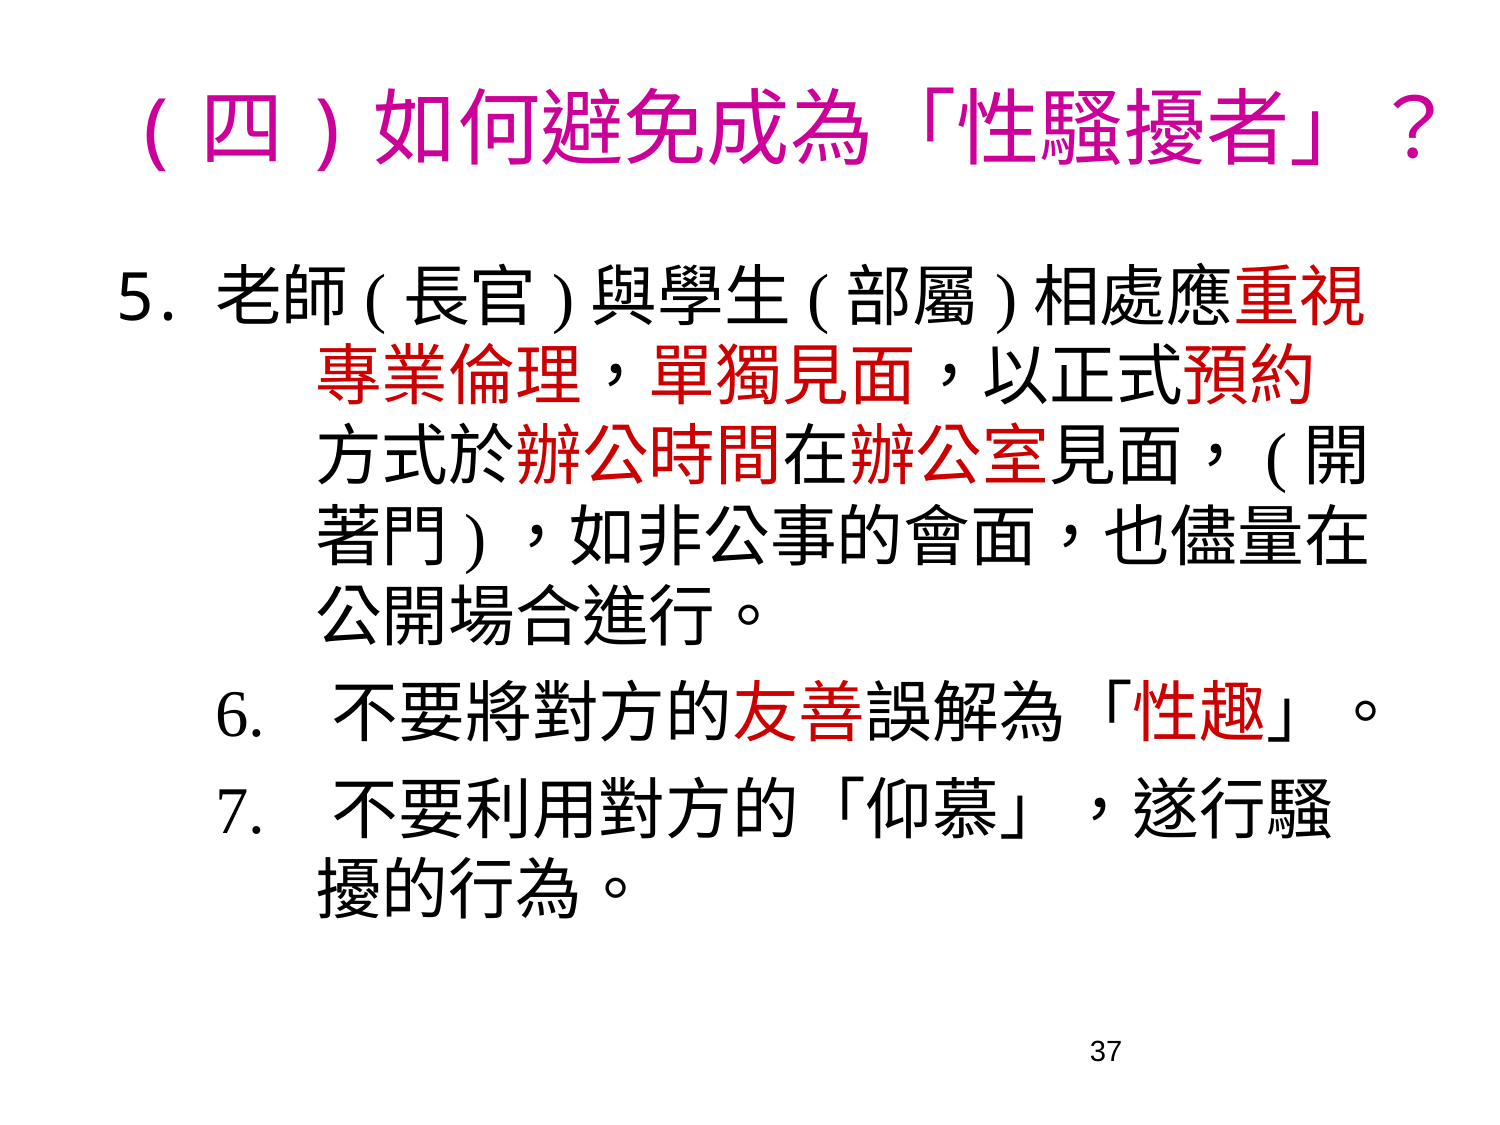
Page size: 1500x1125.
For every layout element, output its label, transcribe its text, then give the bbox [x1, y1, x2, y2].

text_box [1074, 1024, 1426, 1103]
list 老師(長官)與學生(部屬)相處應重視專業倫理，單獨見面，以正式預約方式於辦公時間在辦公室見面，(開著門)，如非公事的會面，也儘量在公開場合進行。 6. 不要將對方的友善誤解為「性趣」。 7. 不要利用對方的「仰慕」，遂行騷擾的行為。 [100, 182, 1388, 1024]
text_box (四)如何避免成為「性騷擾者」？ [77, 43, 1427, 182]
